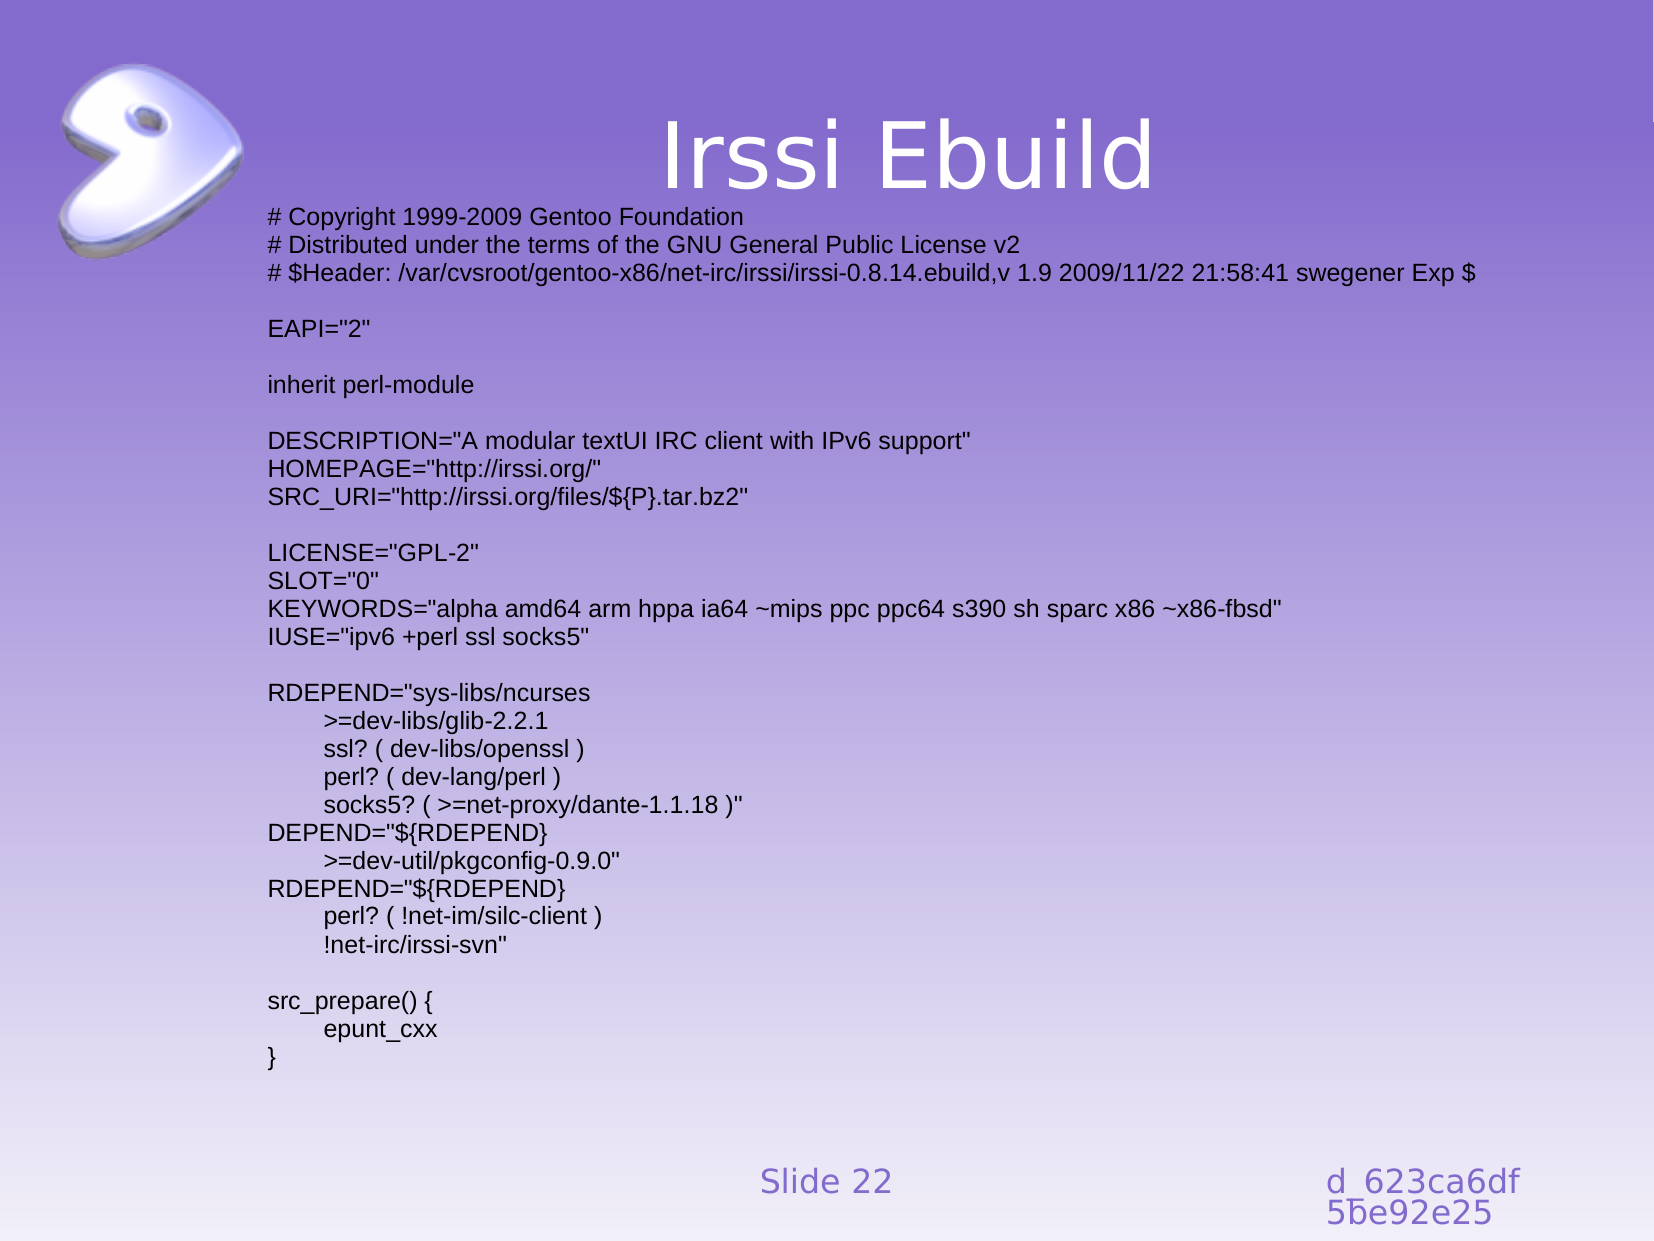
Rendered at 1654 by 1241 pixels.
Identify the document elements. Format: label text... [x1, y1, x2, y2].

picture [49, 61, 248, 266]
title Irssi Ebuild [288, 44, 1531, 268]
text_box # Copyright 1999-2009 Gentoo Foundation # Distributed under the terms of the GNU General Public License v2 # $Header: /var/cvsroot/gentoo-x86/net-irc/irssi/irssi-0.8.14.ebuild,v 1.9 2009/11/22 21:58:41 swegener Exp $ EAPI="2" inherit perl-module DESCRIPTION="A modular textUI IRC client with IPv6 support" HOMEPAGE="http://irssi.org/" SRC_URI="http://irssi.org/files/${P}.tar.bz2" LICENSE="GPL-2" SLOT="0" KEYWORDS="alpha amd64 arm hppa ia64 ~mips ppc ppc64 s390 sh sparc x86 ~x86-fbsd" IUSE="ipv6 +perl ssl socks5" RDEPEND="sys-libs/ncurses >=dev-libs/glib-2.2.1 ssl? ( dev-libs/openssl ) perl? ( dev-lang/perl ) socks5? ( >=net-proxy/dante-1.1.18 )" DEPEND="${RDEPEND} >=dev-util/pkgconfig-0.9.0" RDEPEND="${RDEPEND} perl? ( !net-im/silc-client ) !net-irc/irssi-svn" src_prepare() { epunt_cxx } [267, 202, 1477, 1099]
